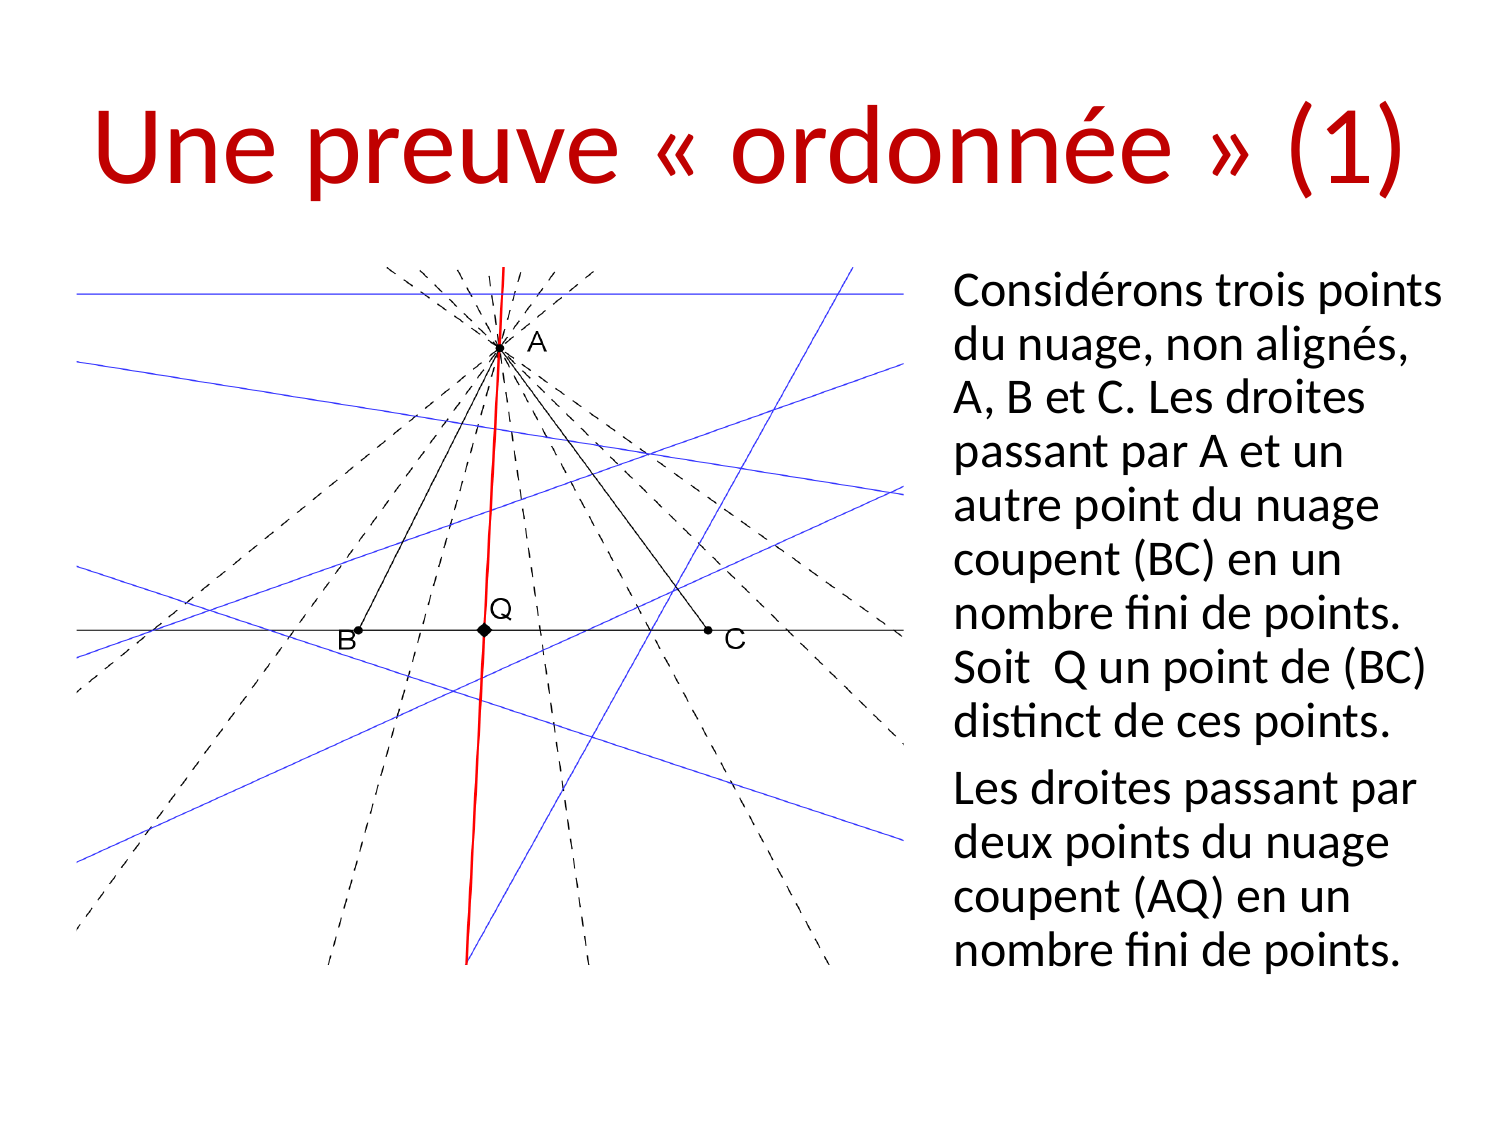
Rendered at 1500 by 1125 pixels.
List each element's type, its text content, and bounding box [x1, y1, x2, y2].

list Considérons trois points du nuage, non alignés, A, B et C. Les droites passant par A et un autre point du nuage coupent (BC) en un nombre fini de points. Soit Q un point de (BC) distinct de ces points. Les droites passant par deux points du nuage coupent (AQ) en un nombre fini de points. [938, 255, 1471, 998]
picture [76, 267, 904, 965]
title Une preuve « ordonnée » (1) [75, 45, 1426, 233]
